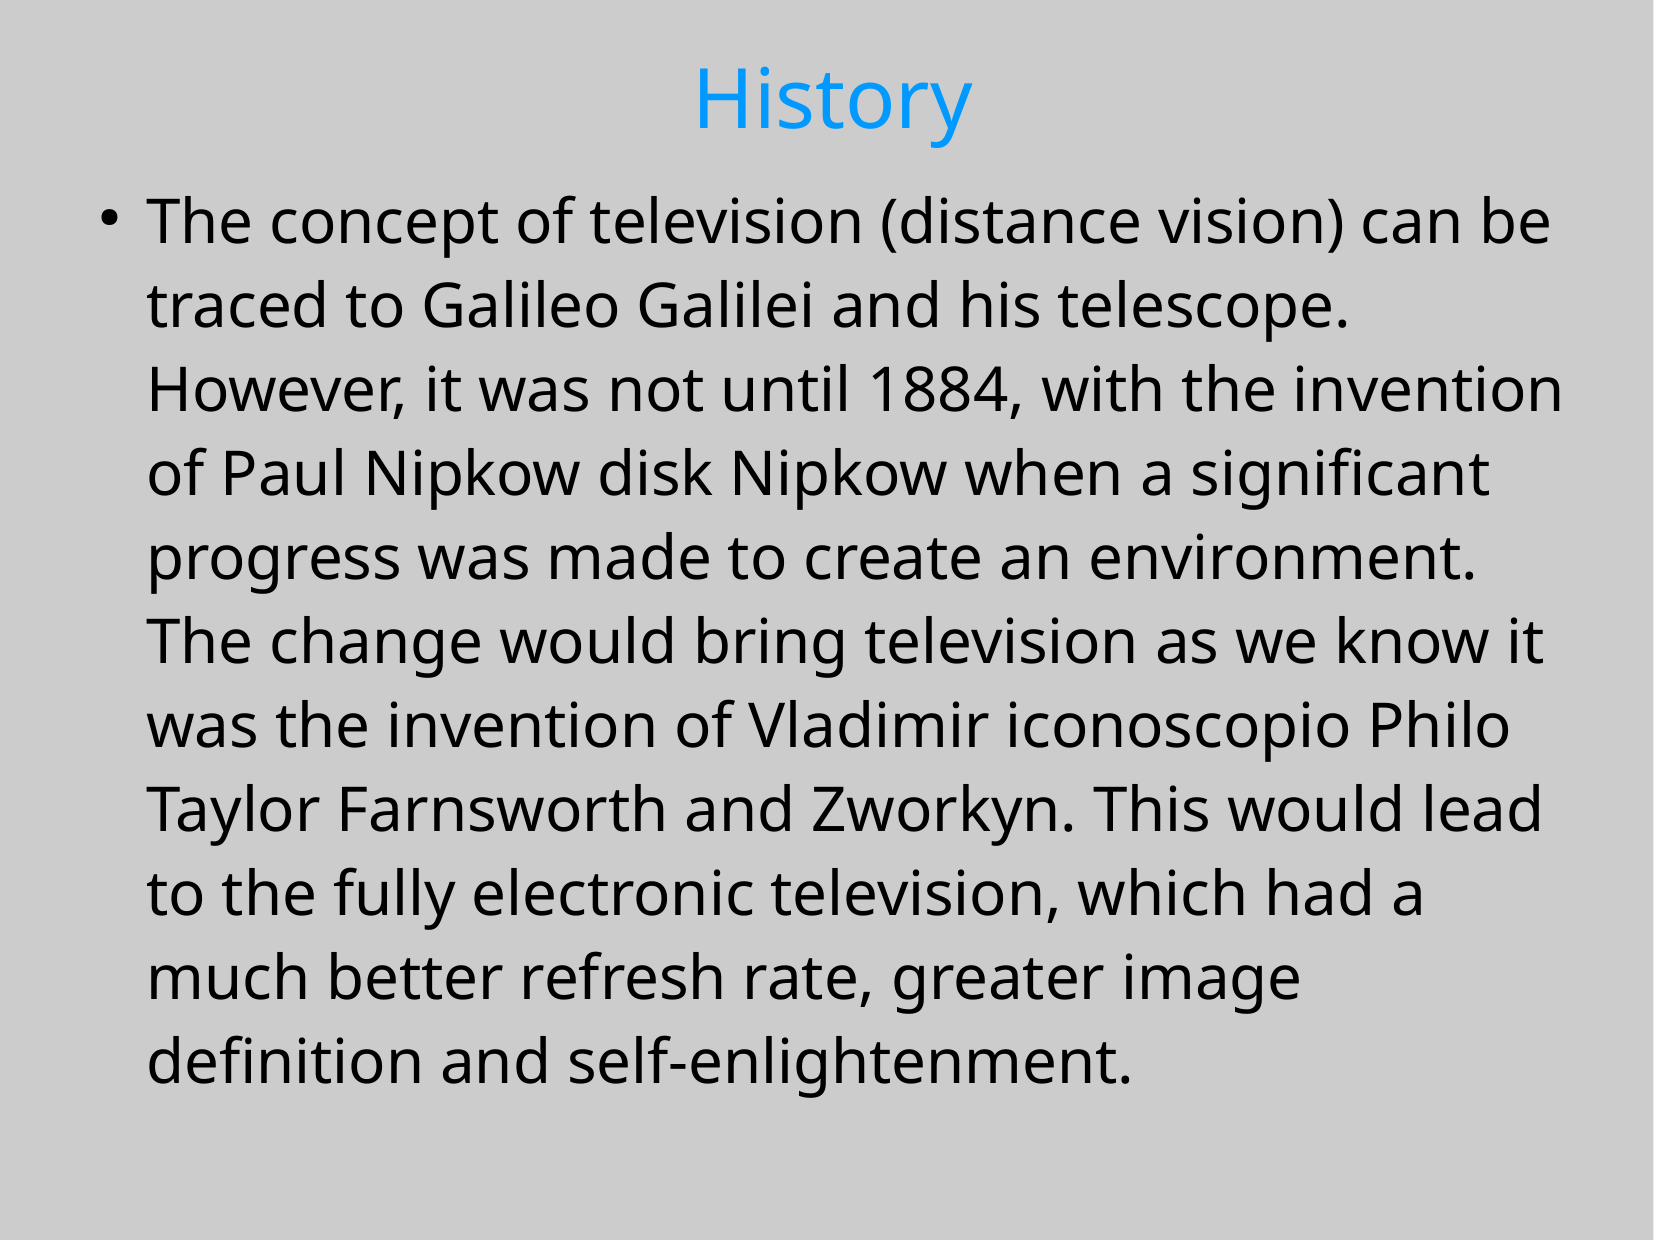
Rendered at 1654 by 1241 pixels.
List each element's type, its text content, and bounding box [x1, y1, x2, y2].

title History [88, 14, 1577, 178]
list The concept of television (distance vision) can be traced to Galileo Galilei and his telescope. However, it was not until 1884, with the invention of Paul Nipkow disk Nipkow when a significant progress was made ​​to create an environment. The change would bring television as we know it was the invention of Vladimir iconoscopio Philo Taylor Farnsworth and Zworkyn. This would lead to the fully electronic television, which had a much better refresh rate, greater image definition and self-enlightenment. [82, 177, 1571, 1182]
